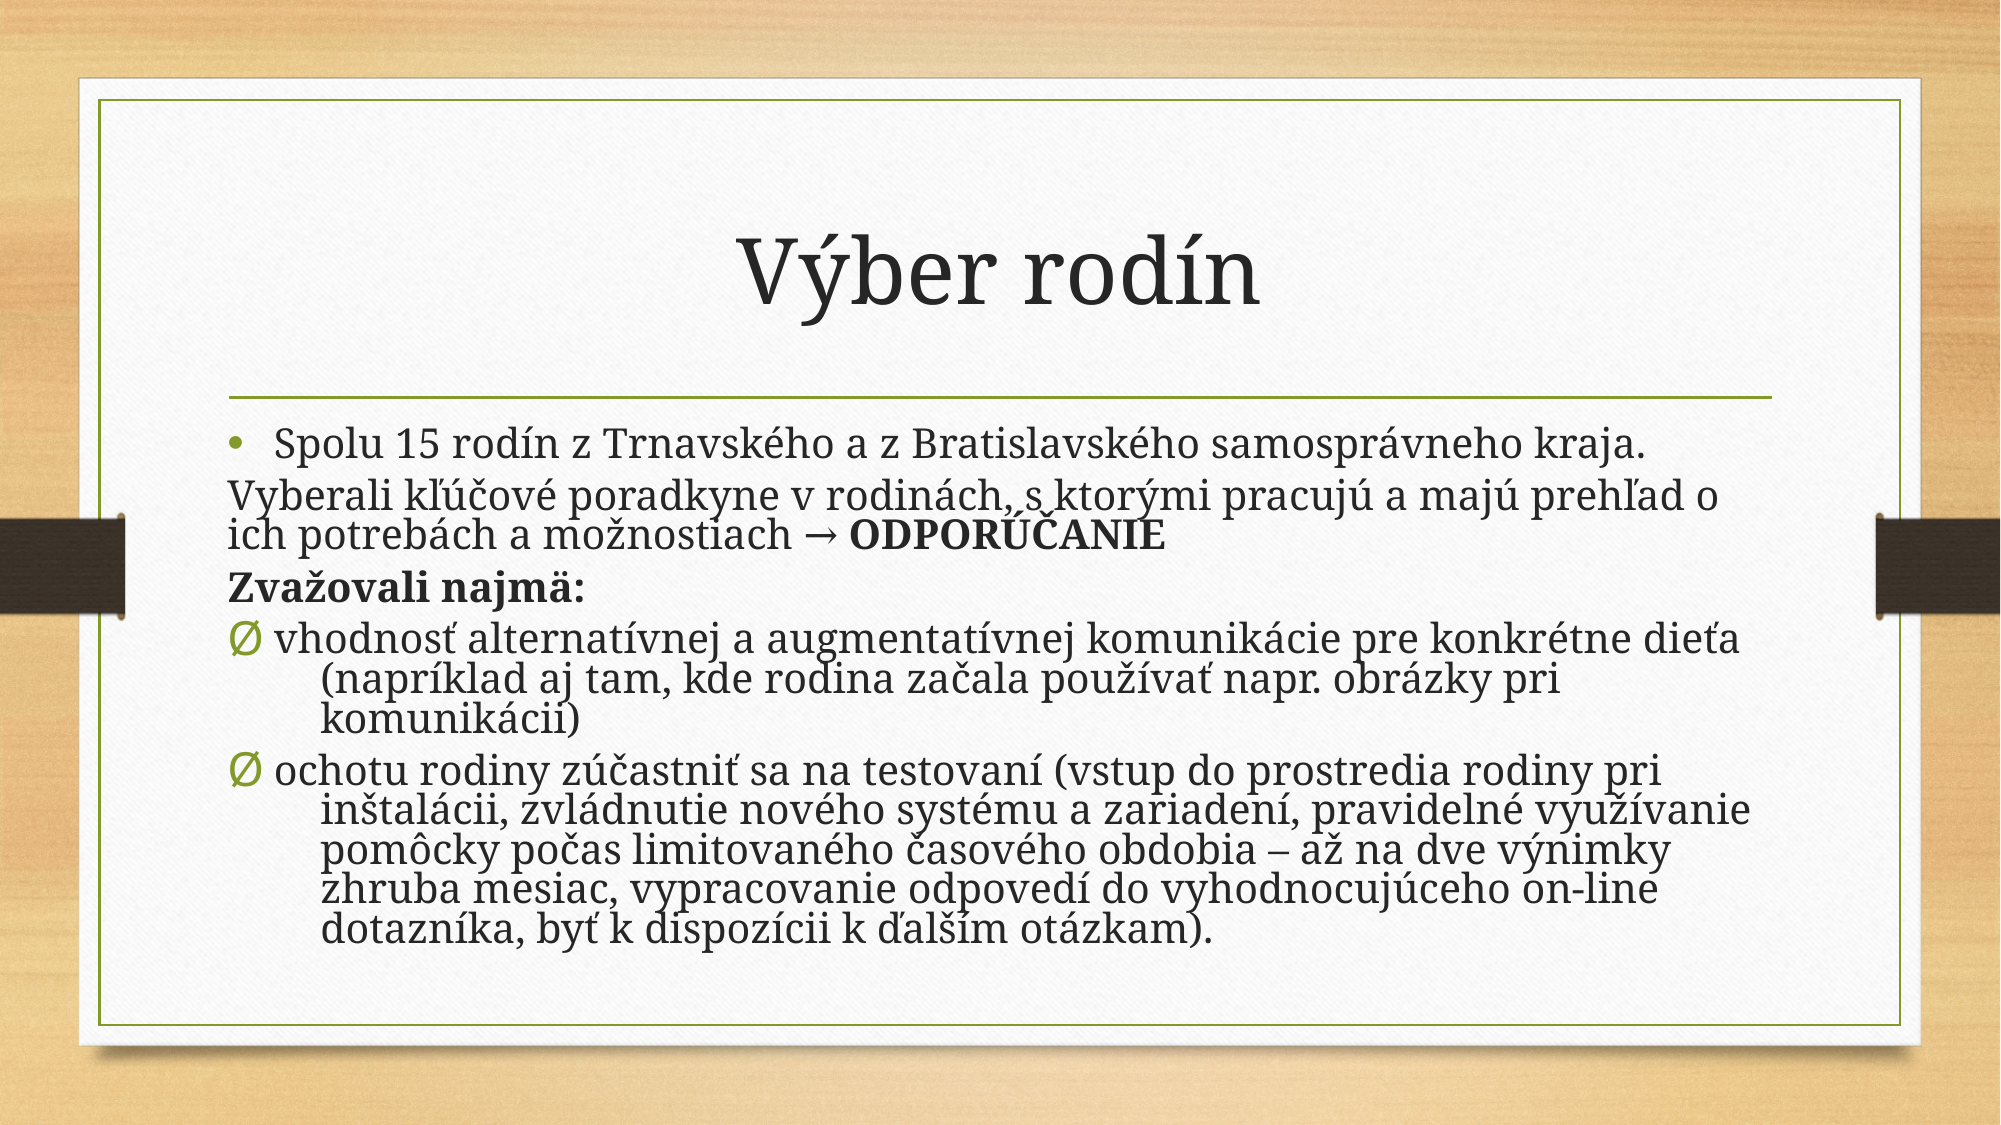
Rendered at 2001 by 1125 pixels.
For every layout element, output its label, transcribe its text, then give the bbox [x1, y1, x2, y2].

title Výber rodín [212, 161, 1788, 376]
list Spolu 15 rodín z Trnavského a z Bratislavského samosprávneho kraja. Vyberali kľúčové poradkyne v rodinách, s ktorými pracujú a majú prehľad o ich potrebách a možnostiach → ODPORÚČANIE Zvažovali najmä: vhodnosť alternatívnej a augmentatívnej komunikácie pre konkrétne dieťa (napríklad aj tam, kde rodina začala používať napr. obrázky pri komunikácii) ochotu rodiny zúčastniť sa na testovaní (vstup do prostredia rodiny pri inštalácii, zvládnutie nového systému a zariadení, pravidelné využívanie pomôcky počas limitovaného časového obdobia – až na dve výnimky zhruba mesiac, vypracovanie odpovedí do vyhodnocujúceho on-line dotazníka, byť k dispozícii k ďalším otázkam). [212, 419, 1788, 964]
